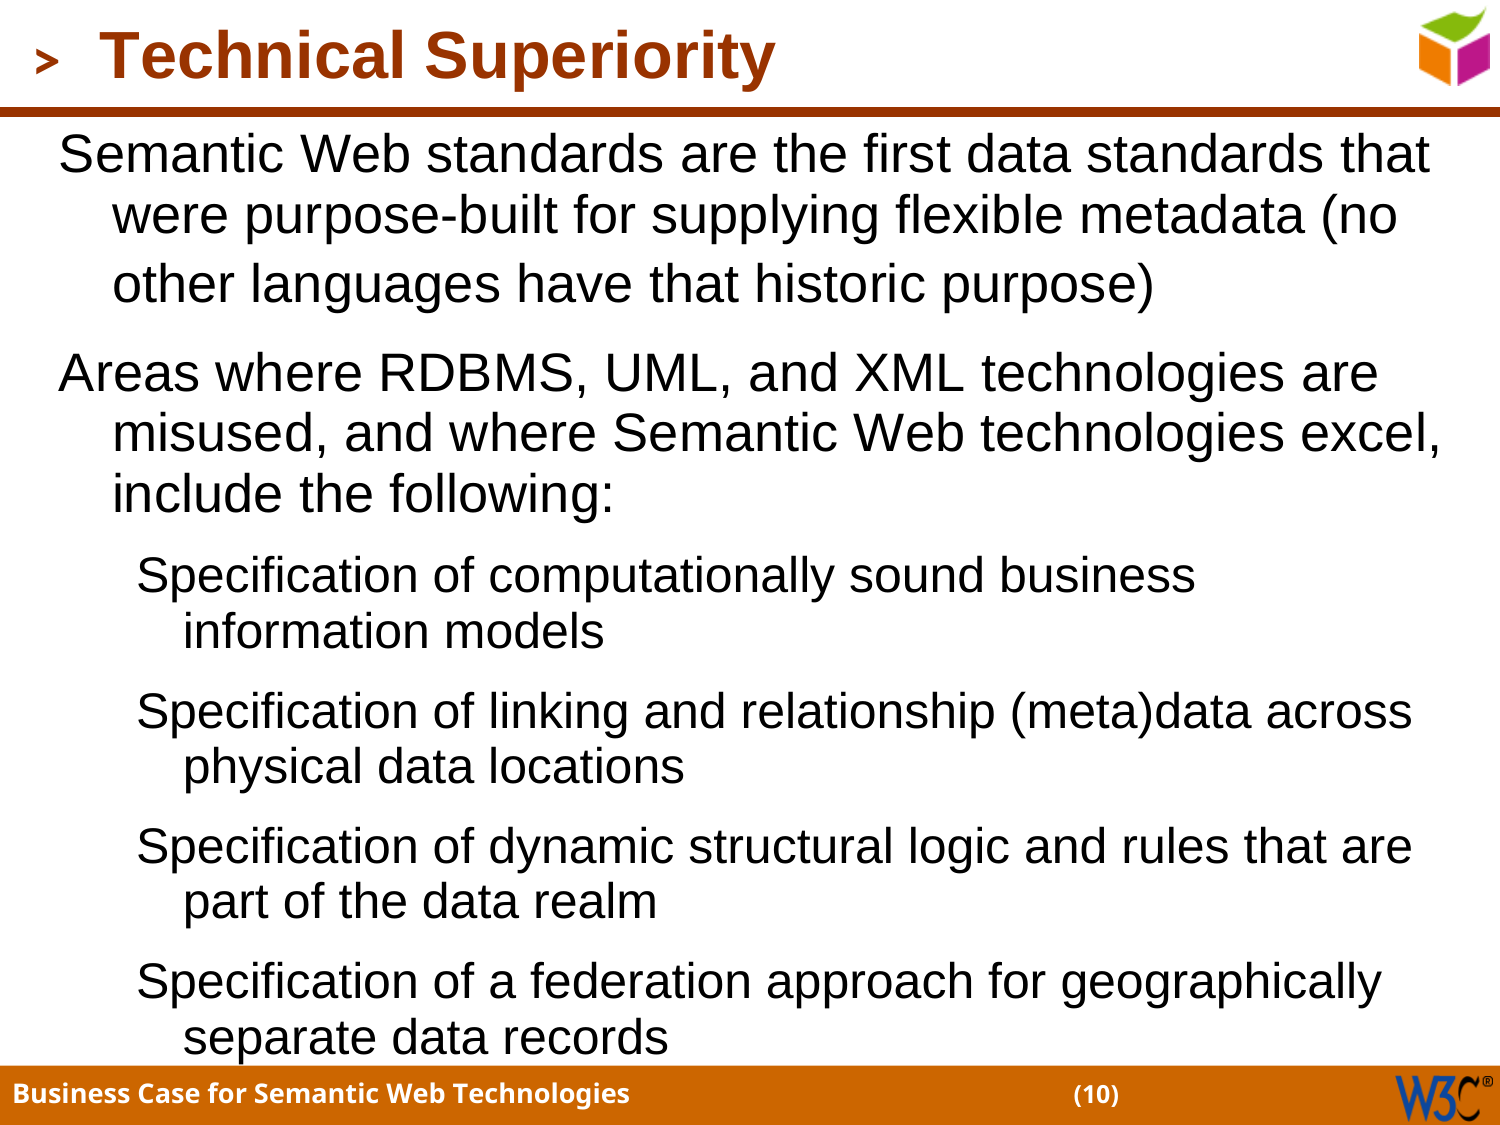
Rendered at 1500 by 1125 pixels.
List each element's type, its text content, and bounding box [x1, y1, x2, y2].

picture [1419, 5, 1490, 86]
title Technical Superiority [84, 0, 1354, 115]
list Semantic Web standards are the first data standards that were purpose-built for supplying flexible metadata (no other languages have that historic purpose)‏ Areas where RDBMS, UML, and XML technologies are misused, and where Semantic Web technologies excel, include the following: Specification of computationally sound business information models Specification of linking and relationship (meta)data across physical data locations Specification of dynamic structural logic and rules that are part of the data realm Specification of a federation approach for geographically separate data records [26, 116, 1473, 1059]
picture [1392, 1073, 1497, 1125]
